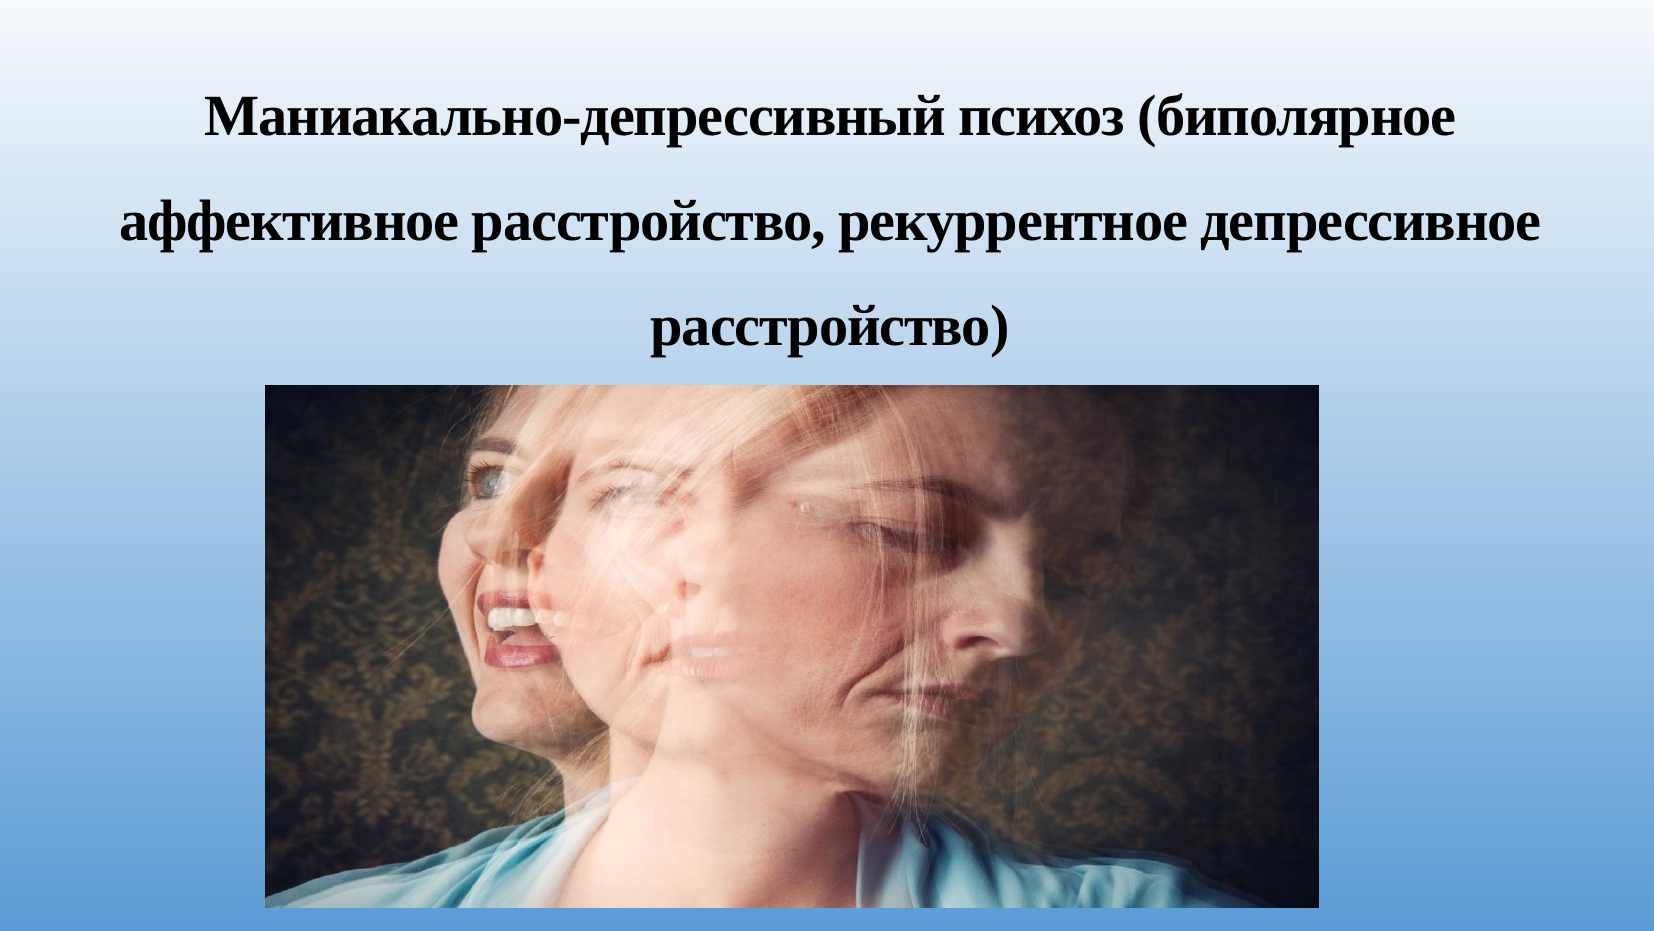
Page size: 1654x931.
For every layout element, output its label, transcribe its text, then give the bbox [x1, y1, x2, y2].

picture [265, 385, 1319, 908]
subtitle Маниакально-депрессивный психоз (биполярное аффективное расстройство, рекуррентное депрессивное расстройство) [86, 0, 1575, 470]
